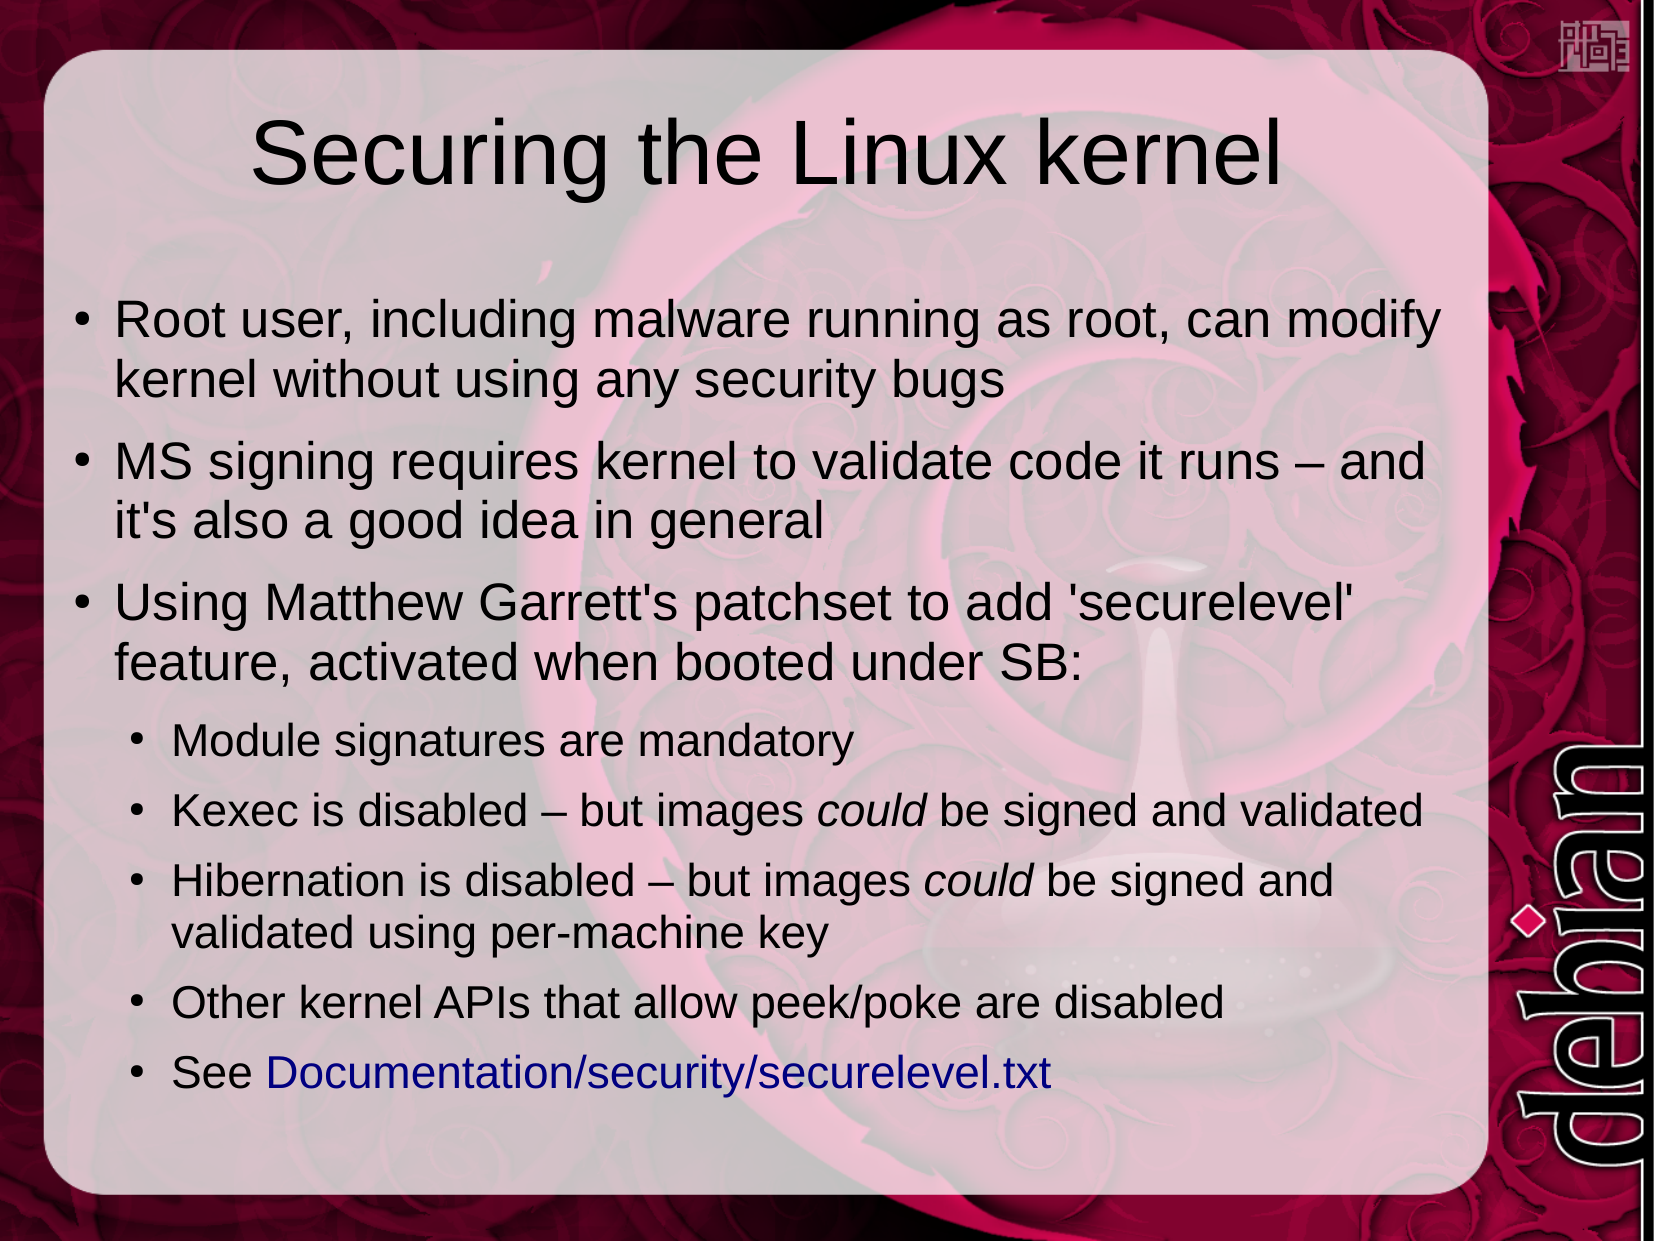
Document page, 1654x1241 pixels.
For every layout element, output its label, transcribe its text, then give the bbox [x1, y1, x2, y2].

title Securing the Linux kernel [59, 49, 1477, 257]
list Root user, including malware running as root, can modify kernel without using any security bugs MS signing requires kernel to validate code it runs – and it's also a good idea in general Using Matthew Garrett's patchset to add 'securelevel' feature, activated when booted under SB: Module signatures are mandatory Kexec is disabled – but images could be signed and validated Hibernation is disabled – but images could be signed and validated using per-machine key Other kernel APIs that allow peek/poke are disabled See Documentation/security/securelevel.txt [59, 290, 1477, 1109]
picture [0, 0, 1654, 1241]
